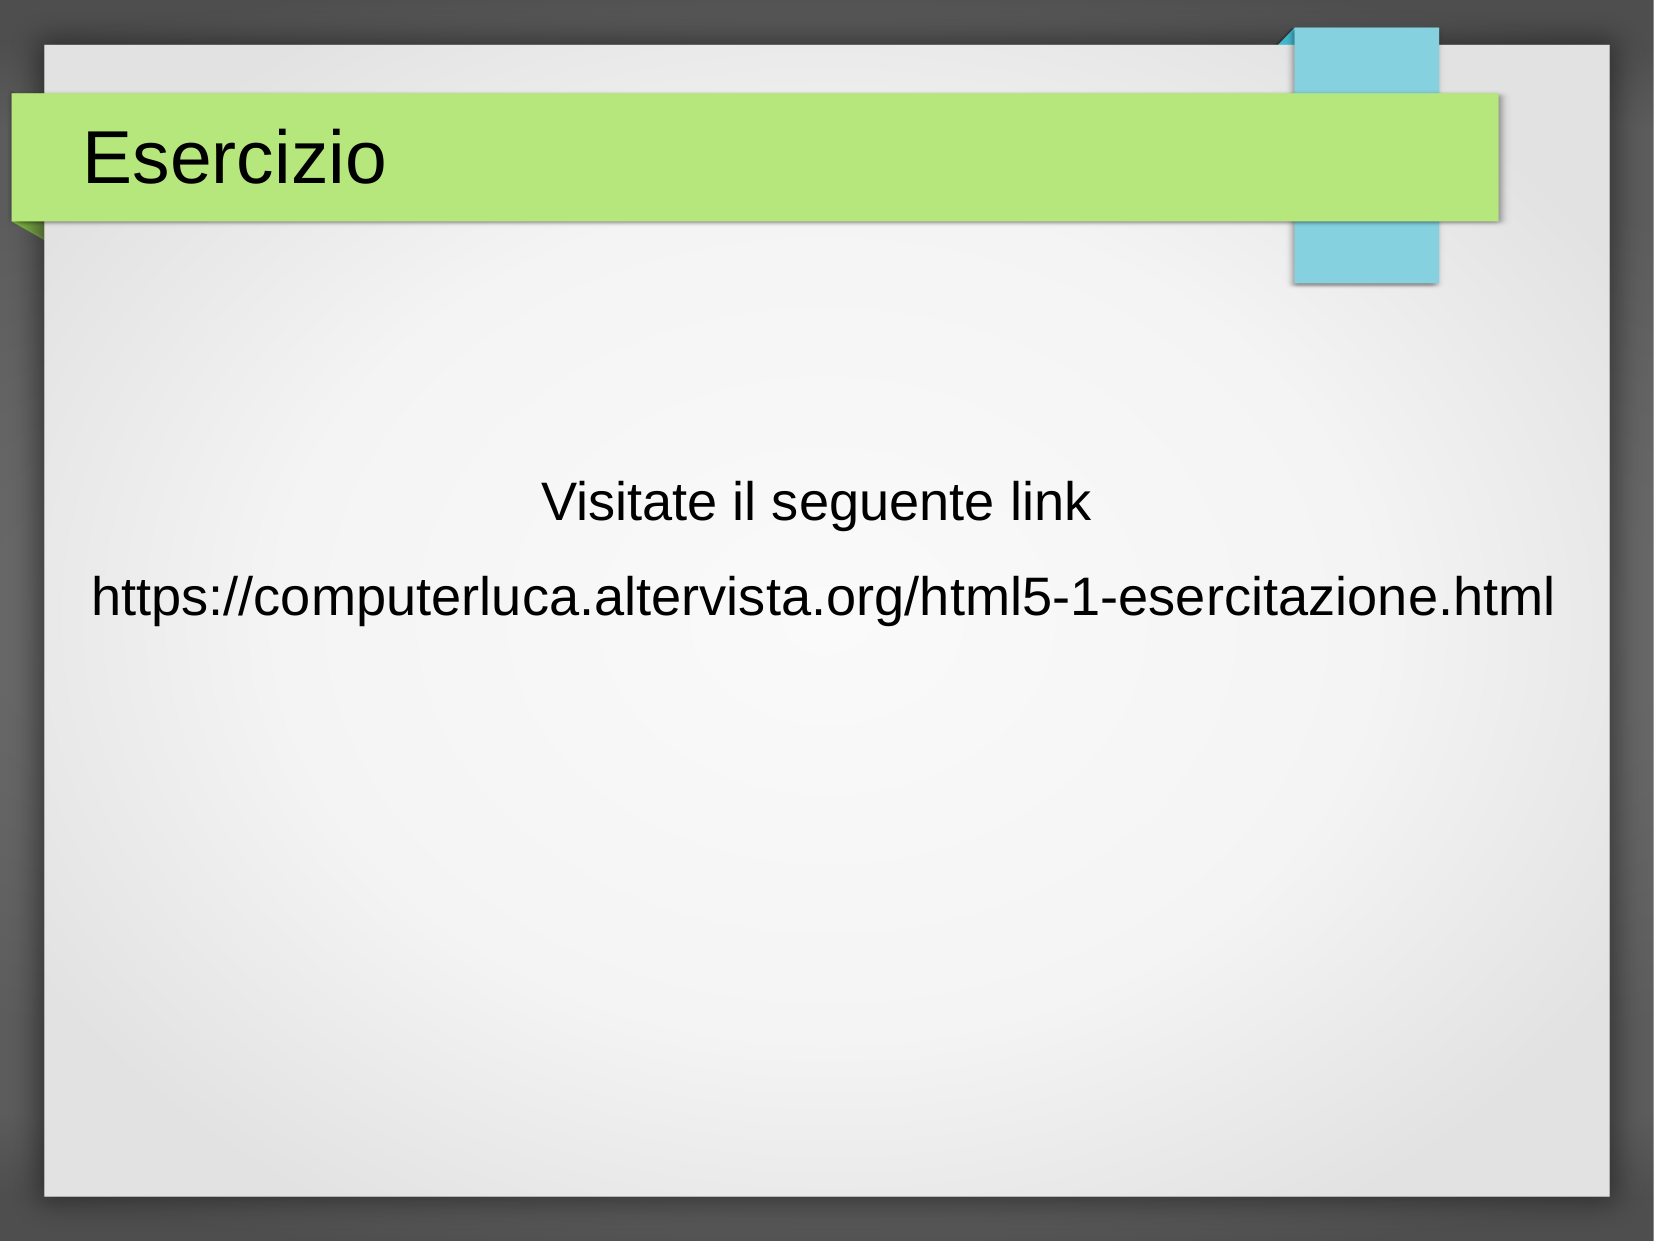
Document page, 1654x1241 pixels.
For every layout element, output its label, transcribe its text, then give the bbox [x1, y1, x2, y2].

picture [0, 0, 1654, 1241]
title Esercizio [82, 69, 1264, 226]
list Visitate il seguente link https://computerluca.altervista.org/html5-1-esercitazione.html [68, 226, 1581, 626]
